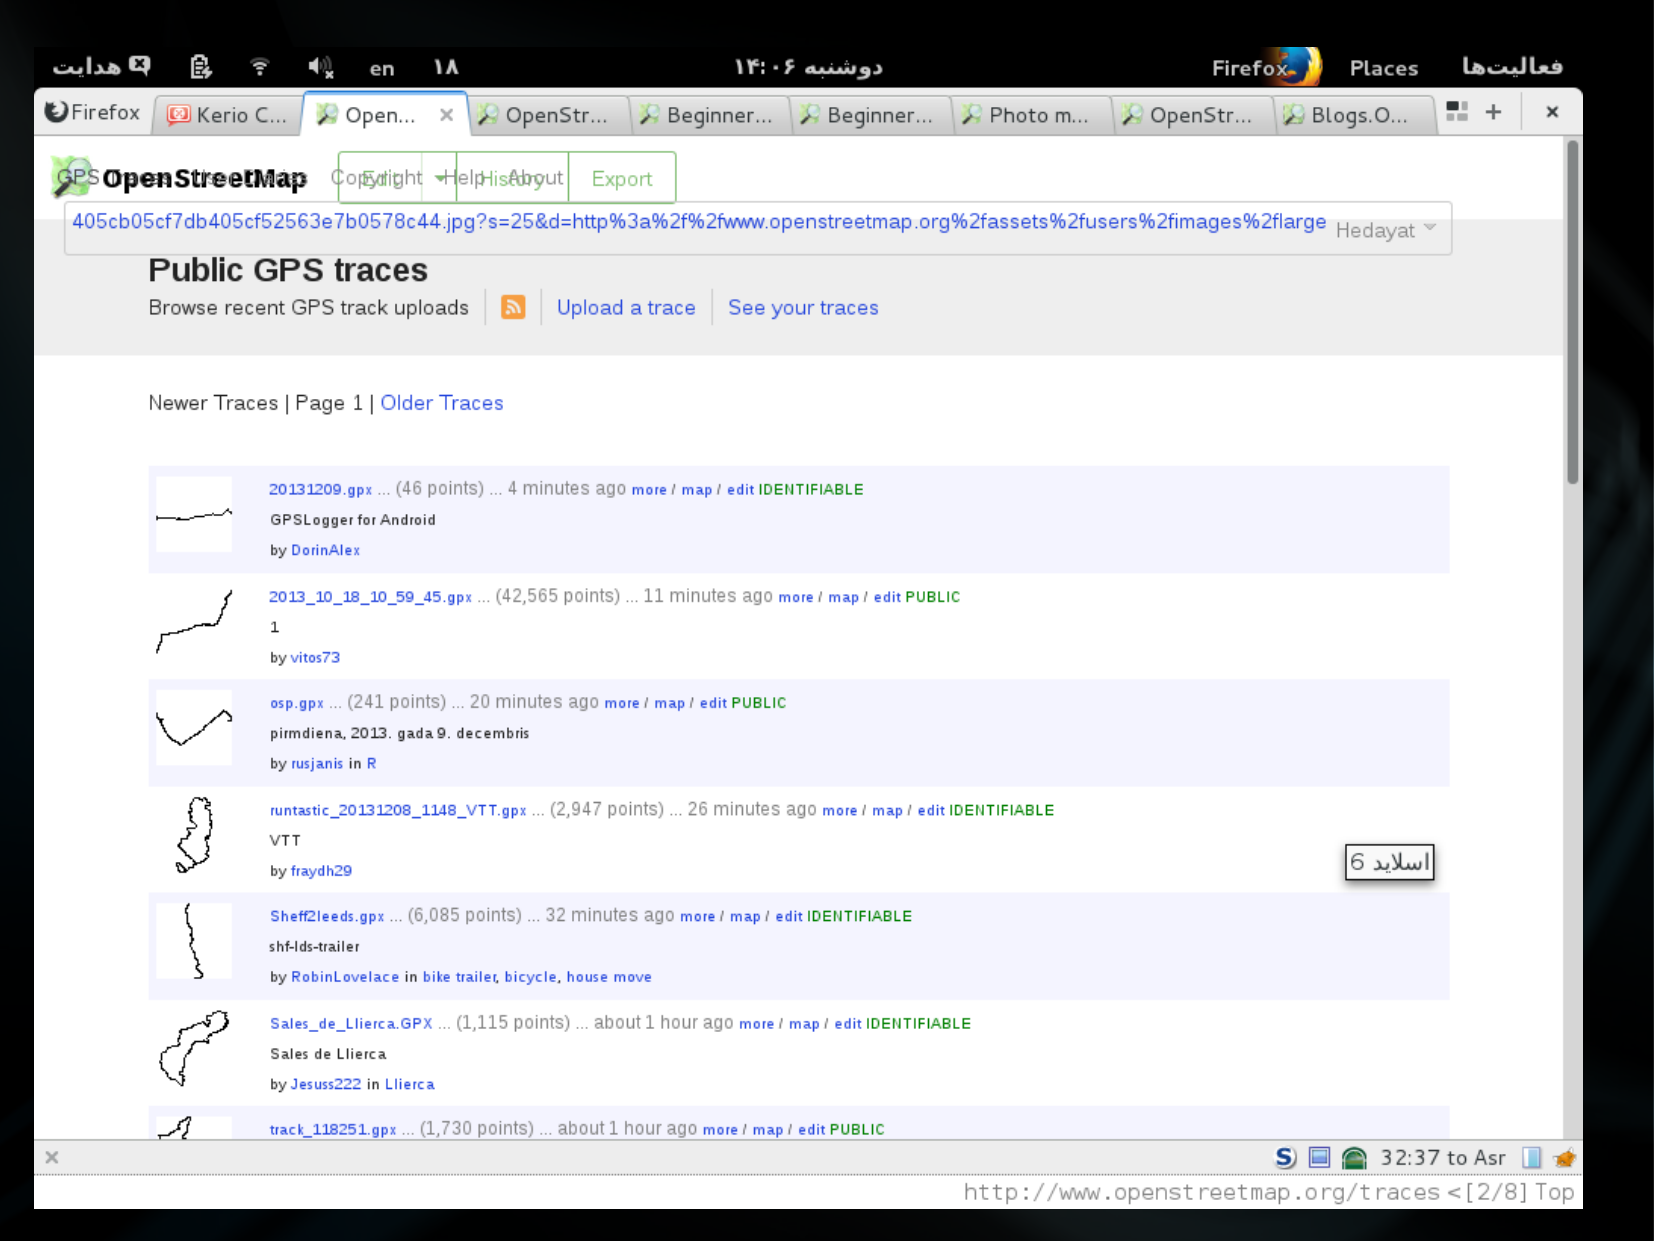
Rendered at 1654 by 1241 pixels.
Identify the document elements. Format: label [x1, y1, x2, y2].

picture [34, 47, 1583, 1209]
